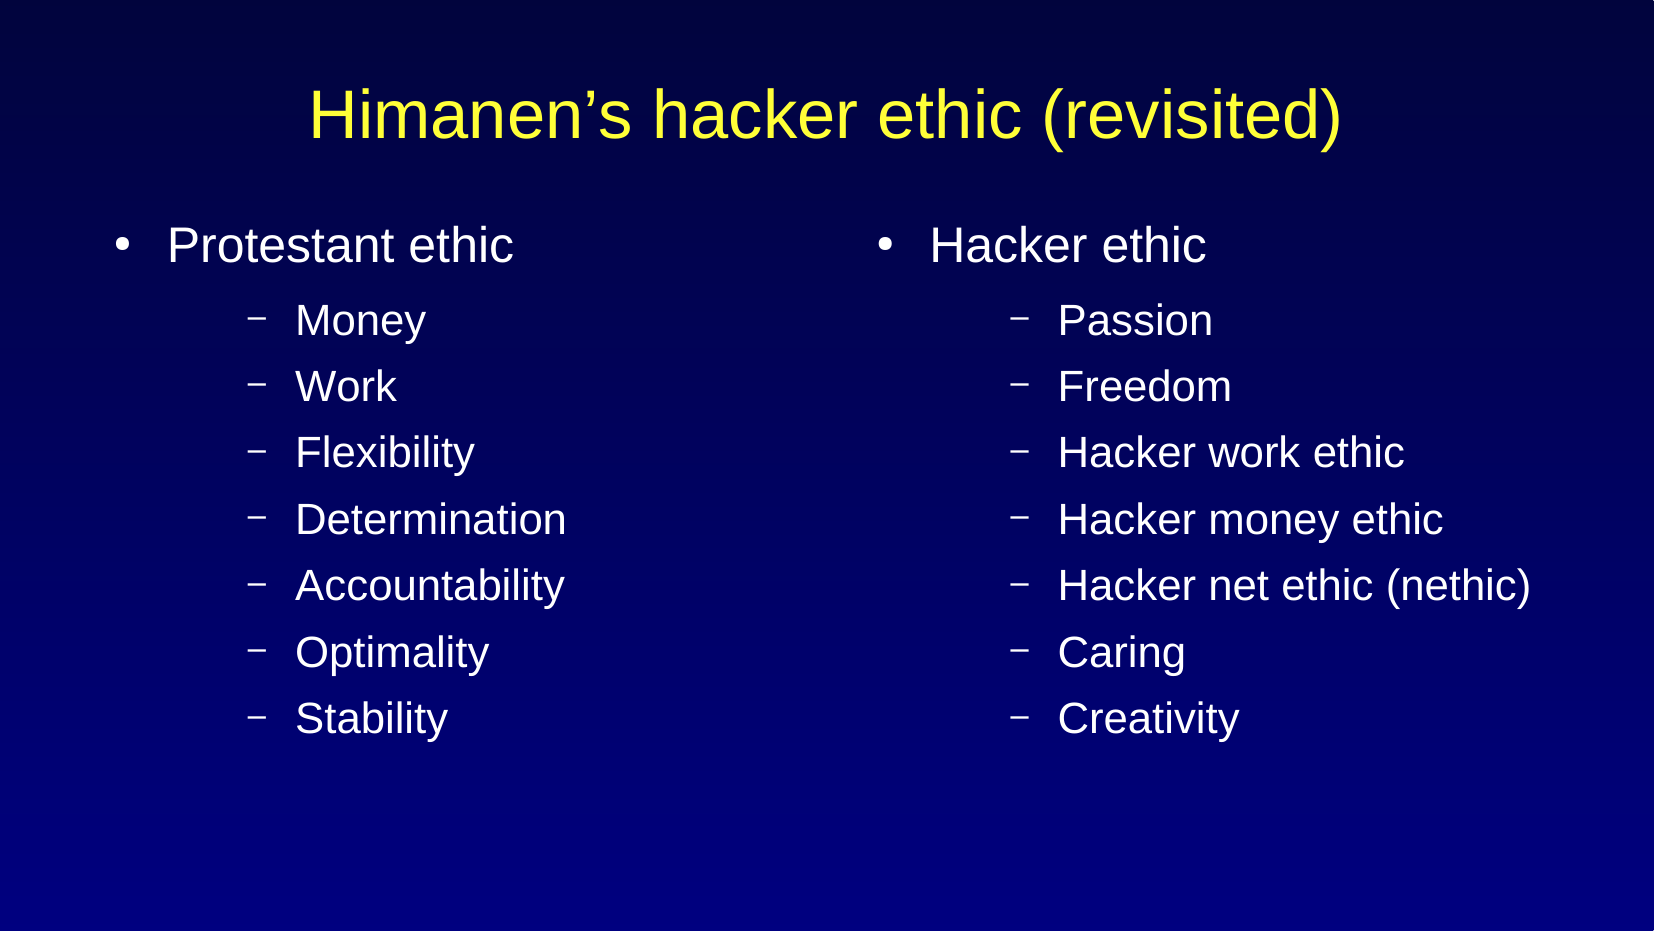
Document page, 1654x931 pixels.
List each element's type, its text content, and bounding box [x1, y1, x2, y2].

title Himanen’s hacker ethic (revisited) [82, 37, 1571, 193]
list Protestant ethic Money Work Flexibility Determination Accountability Optimality Stability [82, 217, 809, 758]
list Hacker ethic Passion Freedom Hacker work ethic Hacker money ethic Hacker net ethic (nethic) Caring Creativity [845, 217, 1572, 758]
